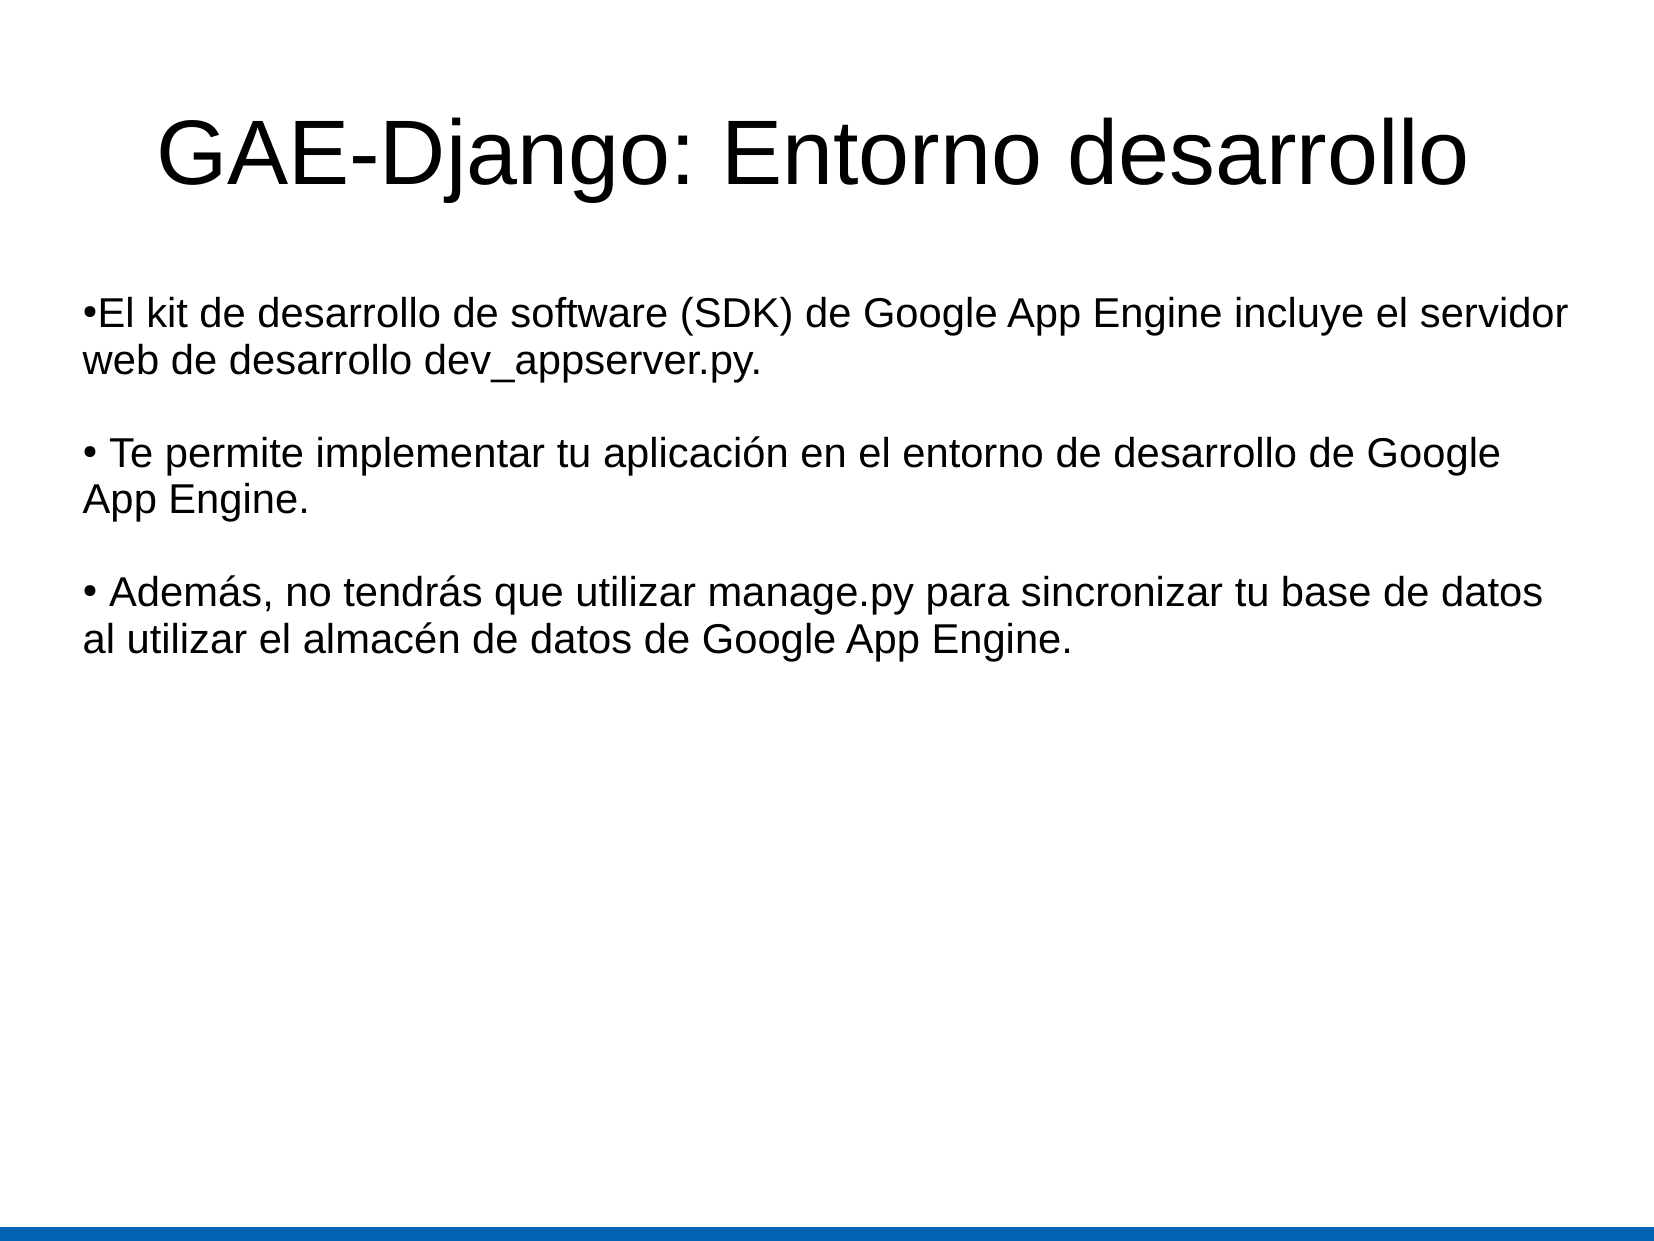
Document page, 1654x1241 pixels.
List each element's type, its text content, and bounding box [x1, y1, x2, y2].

title GAE-Django: Entorno desarrollo [82, 49, 1571, 257]
subtitle El kit de desarrollo de software (SDK) de Google App Engine incluye el servidor web de desarrollo dev_appserver.py. Te permite implementar tu aplicación en el entorno de desarrollo de Google App Engine. Además, no tendrás que utilizar manage.py para sincronizar tu base de datos al utilizar el almacén de datos de Google App Engine. [82, 290, 1571, 1109]
